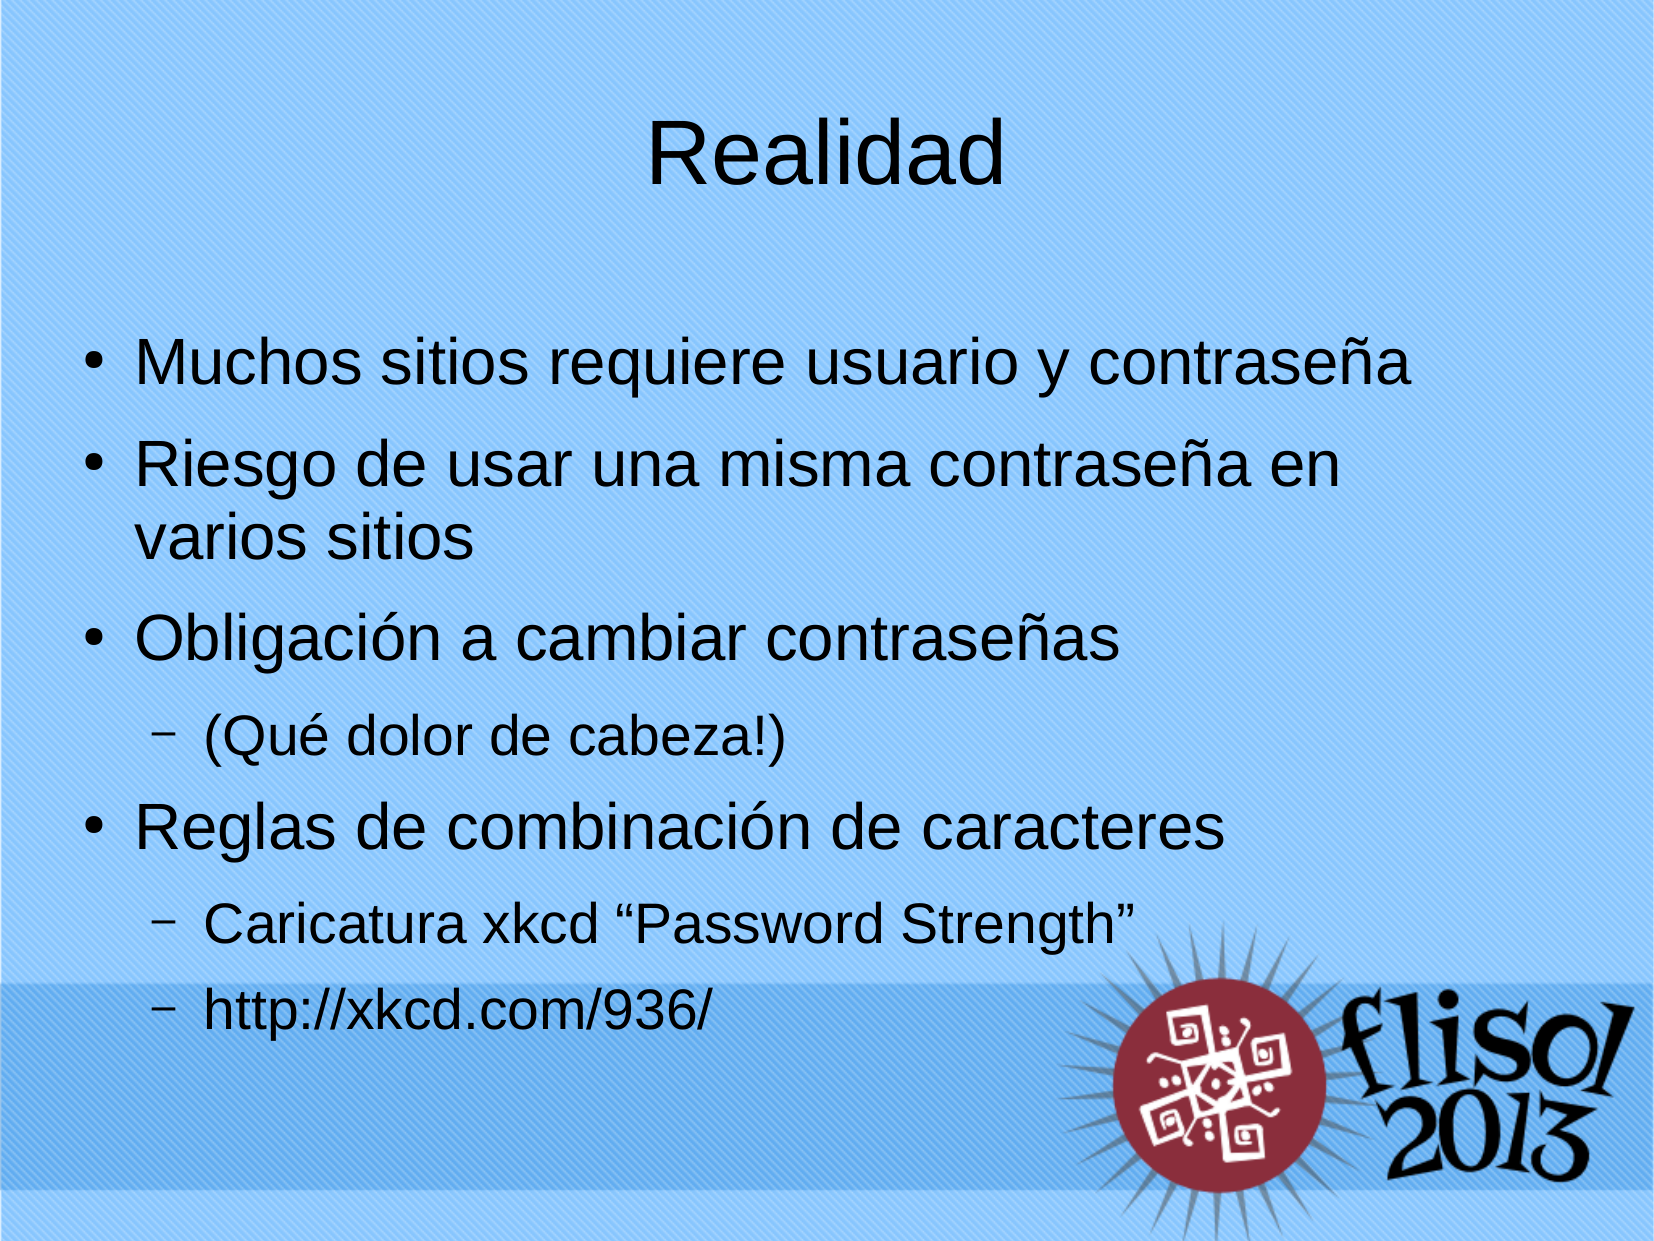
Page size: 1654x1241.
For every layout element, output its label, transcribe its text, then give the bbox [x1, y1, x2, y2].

list Muchos sitios requiere usuario y contraseña Riesgo de usar una misma contraseña en varios sitios Obligación a cambiar contraseñas (Qué dolor de cabeza!) Reglas de combinación de caracteres Caricatura xkcd “Password Strength” http://xkcd.com/936/ [64, 325, 1521, 1045]
title Realidad [82, 49, 1571, 257]
picture [0, 0, 1654, 1241]
